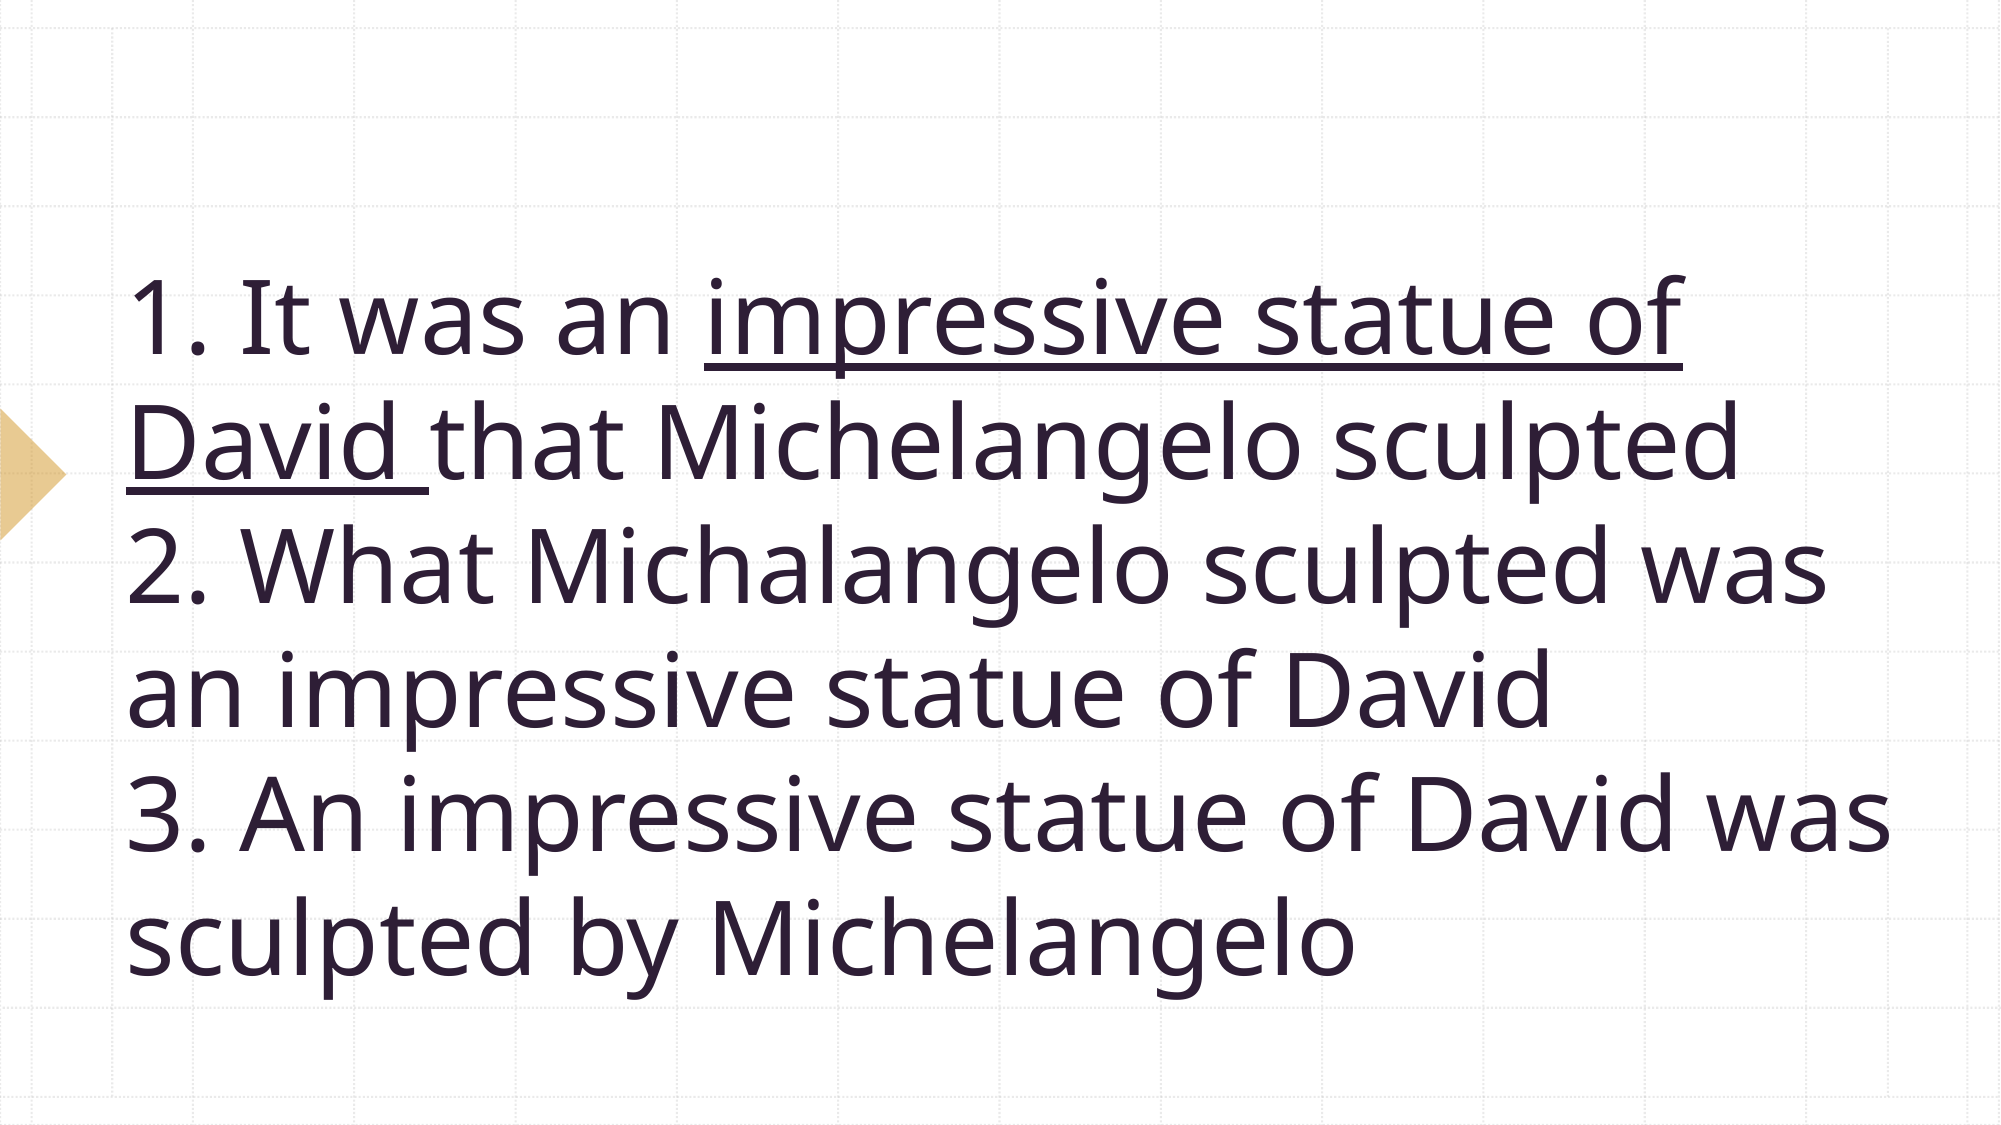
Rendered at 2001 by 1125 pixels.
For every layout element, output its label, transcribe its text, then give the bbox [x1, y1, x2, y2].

title 1. It was an impressive statue of David that Michelangelo sculpted 2. What Michalangelo sculpted was an impressive statue of David 3. An impressive statue of David was sculpted by Michelangelo [110, 236, 1949, 1004]
